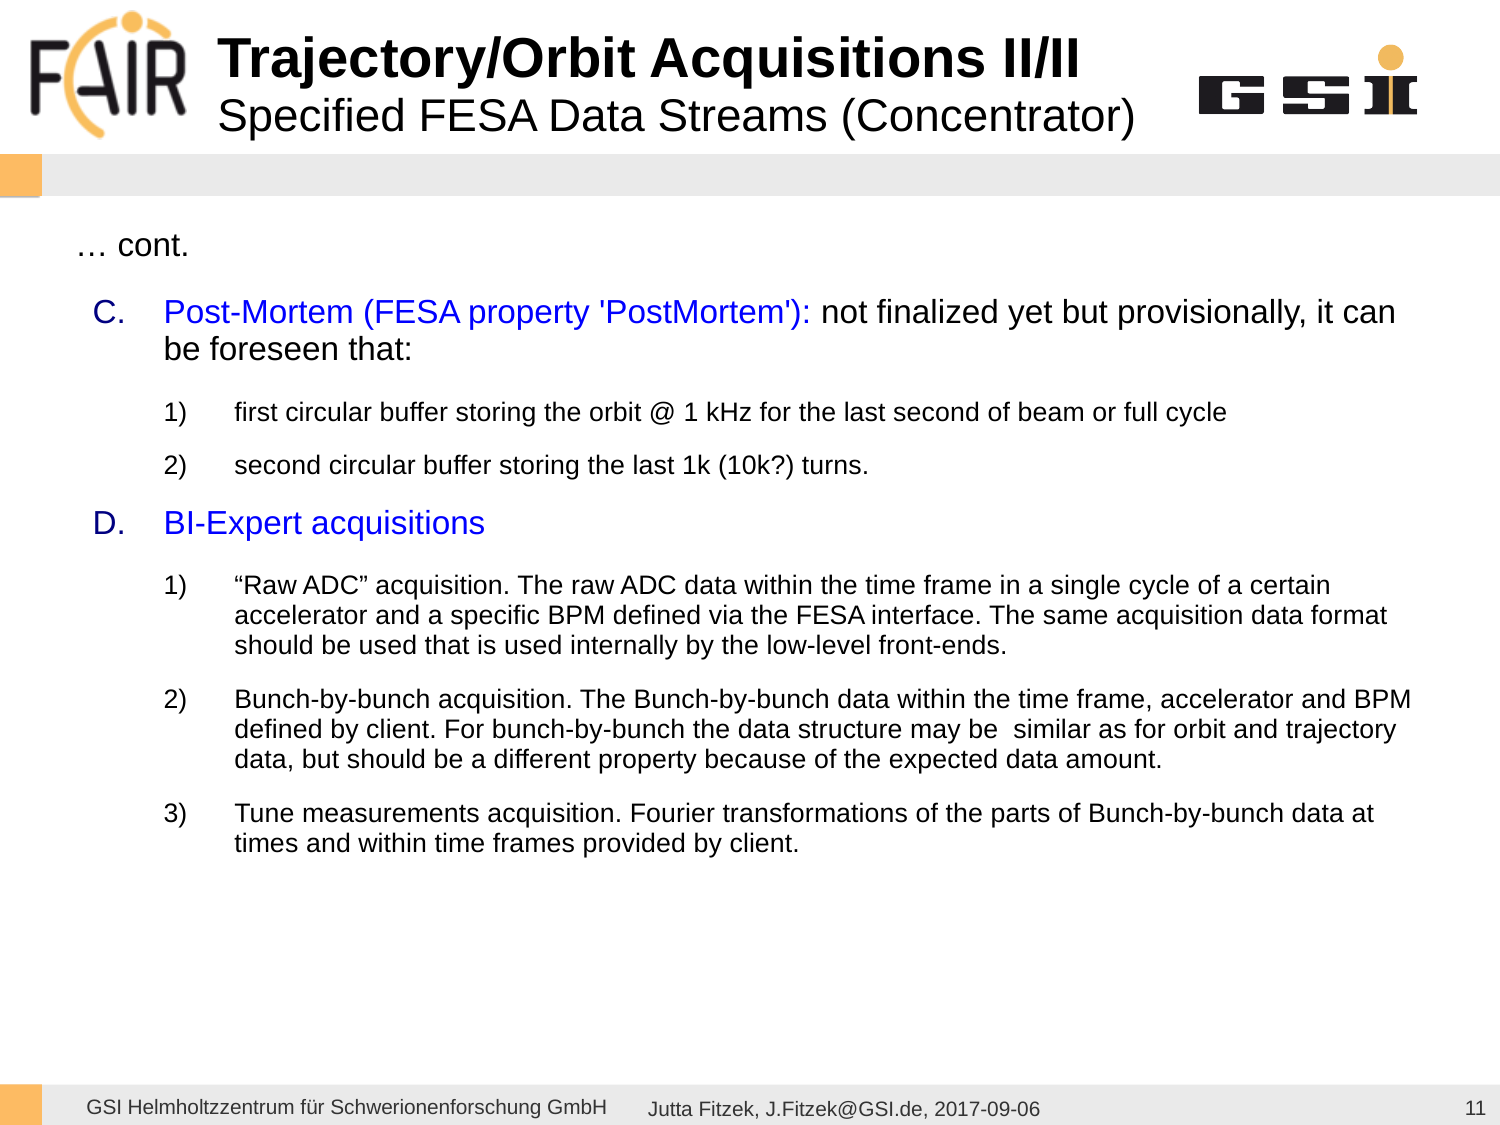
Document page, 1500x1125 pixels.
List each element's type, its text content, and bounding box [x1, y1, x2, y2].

picture [1197, 42, 1419, 117]
title Trajectory/Orbit Acquisitions II/II Specified FESA Data Streams (Concentrator) [217, 1, 1158, 167]
list … cont. Post-Mortem (FESA property 'PostMortem'): not finalized yet but provisionally, it can be foreseen that: first circular buffer storing the orbit @ 1 kHz for the last second of beam or full cycle second circular buffer storing the last 1k (10k?) turns. BI-Expert acquisitions “Raw ADC” acquisition. The raw ADC data within the time frame in a single cycle of a certain accelerator and a specific BPM defined via the FESA interface. The same acquisition data format should be used that is used internally by the low-level front-ends. Bunch-by-bunch acquisition. The Bunch-by-bunch data within the time frame, accelerator and BPM defined by client. For bunch-by-bunch the data structure may be similar as for orbit and trajectory data, but should be a different property because of the expected data amount. Tune measurements acquisition. Fourier transformations of the parts of Bunch-by-bunch data at times and within time frames provided by client. [75, 226, 1425, 1050]
picture [30, 9, 187, 141]
